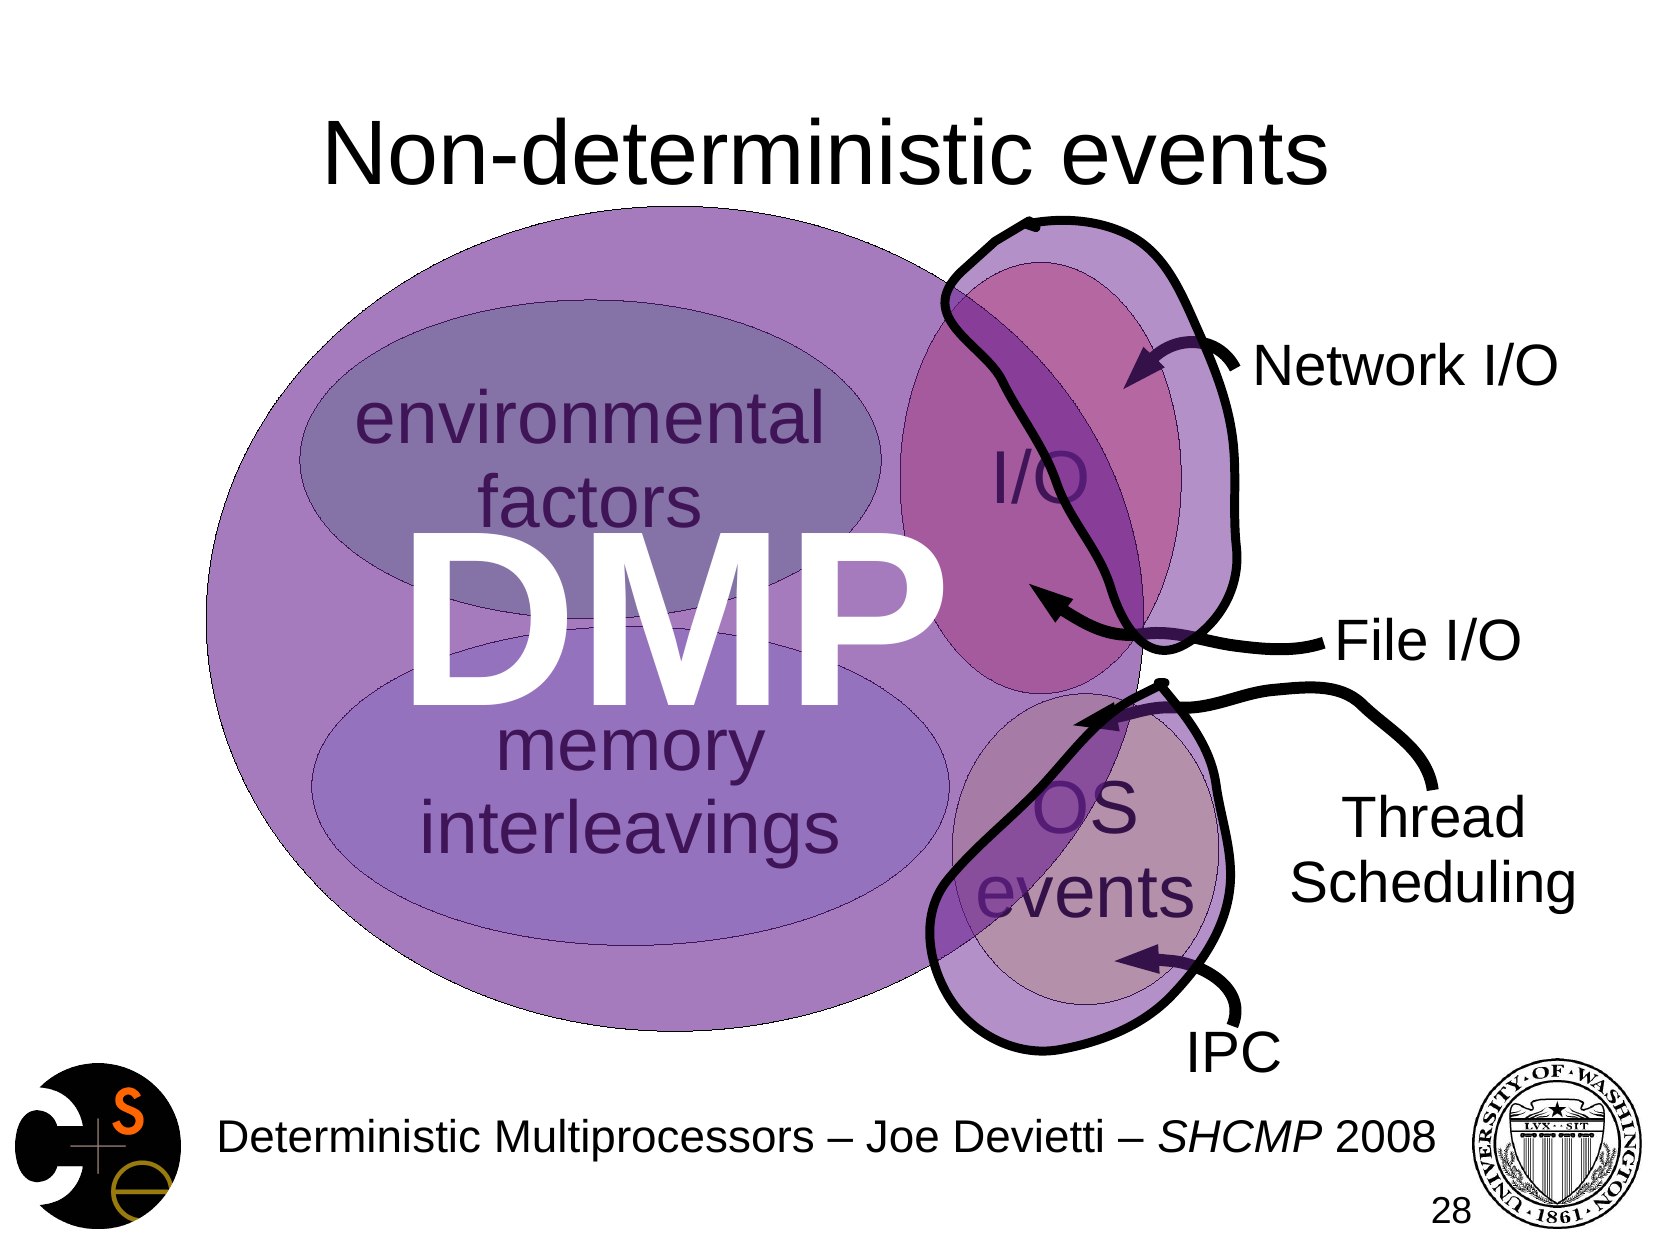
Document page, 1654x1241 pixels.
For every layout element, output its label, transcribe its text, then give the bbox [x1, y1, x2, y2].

text_box File I/O [1320, 600, 1538, 688]
text_box Thread Scheduling [1275, 777, 1594, 938]
picture [1472, 1058, 1642, 1229]
text_box [944, 220, 1237, 651]
picture [15, 1063, 181, 1229]
title Non-deterministic events [82, 56, 1571, 250]
text_box IPC [1170, 1012, 1298, 1100]
text_box Network I/O [1237, 325, 1576, 413]
text_box DMP [206, 206, 1143, 1032]
text_box [929, 682, 1231, 1052]
